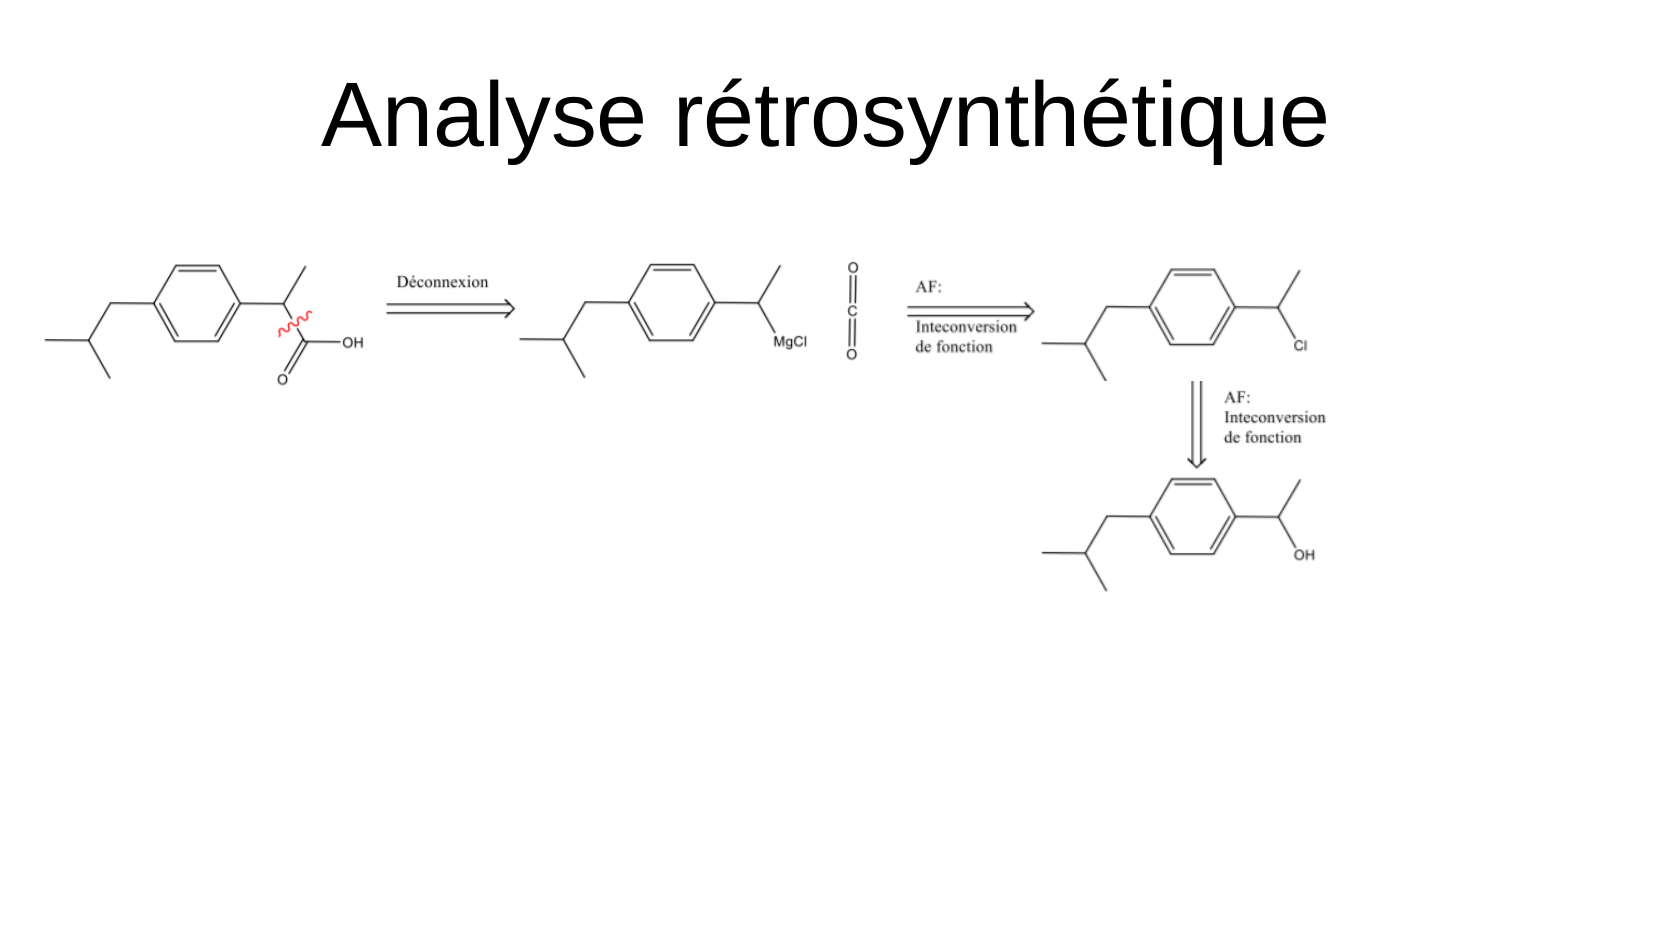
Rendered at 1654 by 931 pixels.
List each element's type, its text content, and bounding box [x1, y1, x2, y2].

picture [35, 212, 1353, 615]
title Analyse rétrosynthétique [82, 37, 1571, 193]
